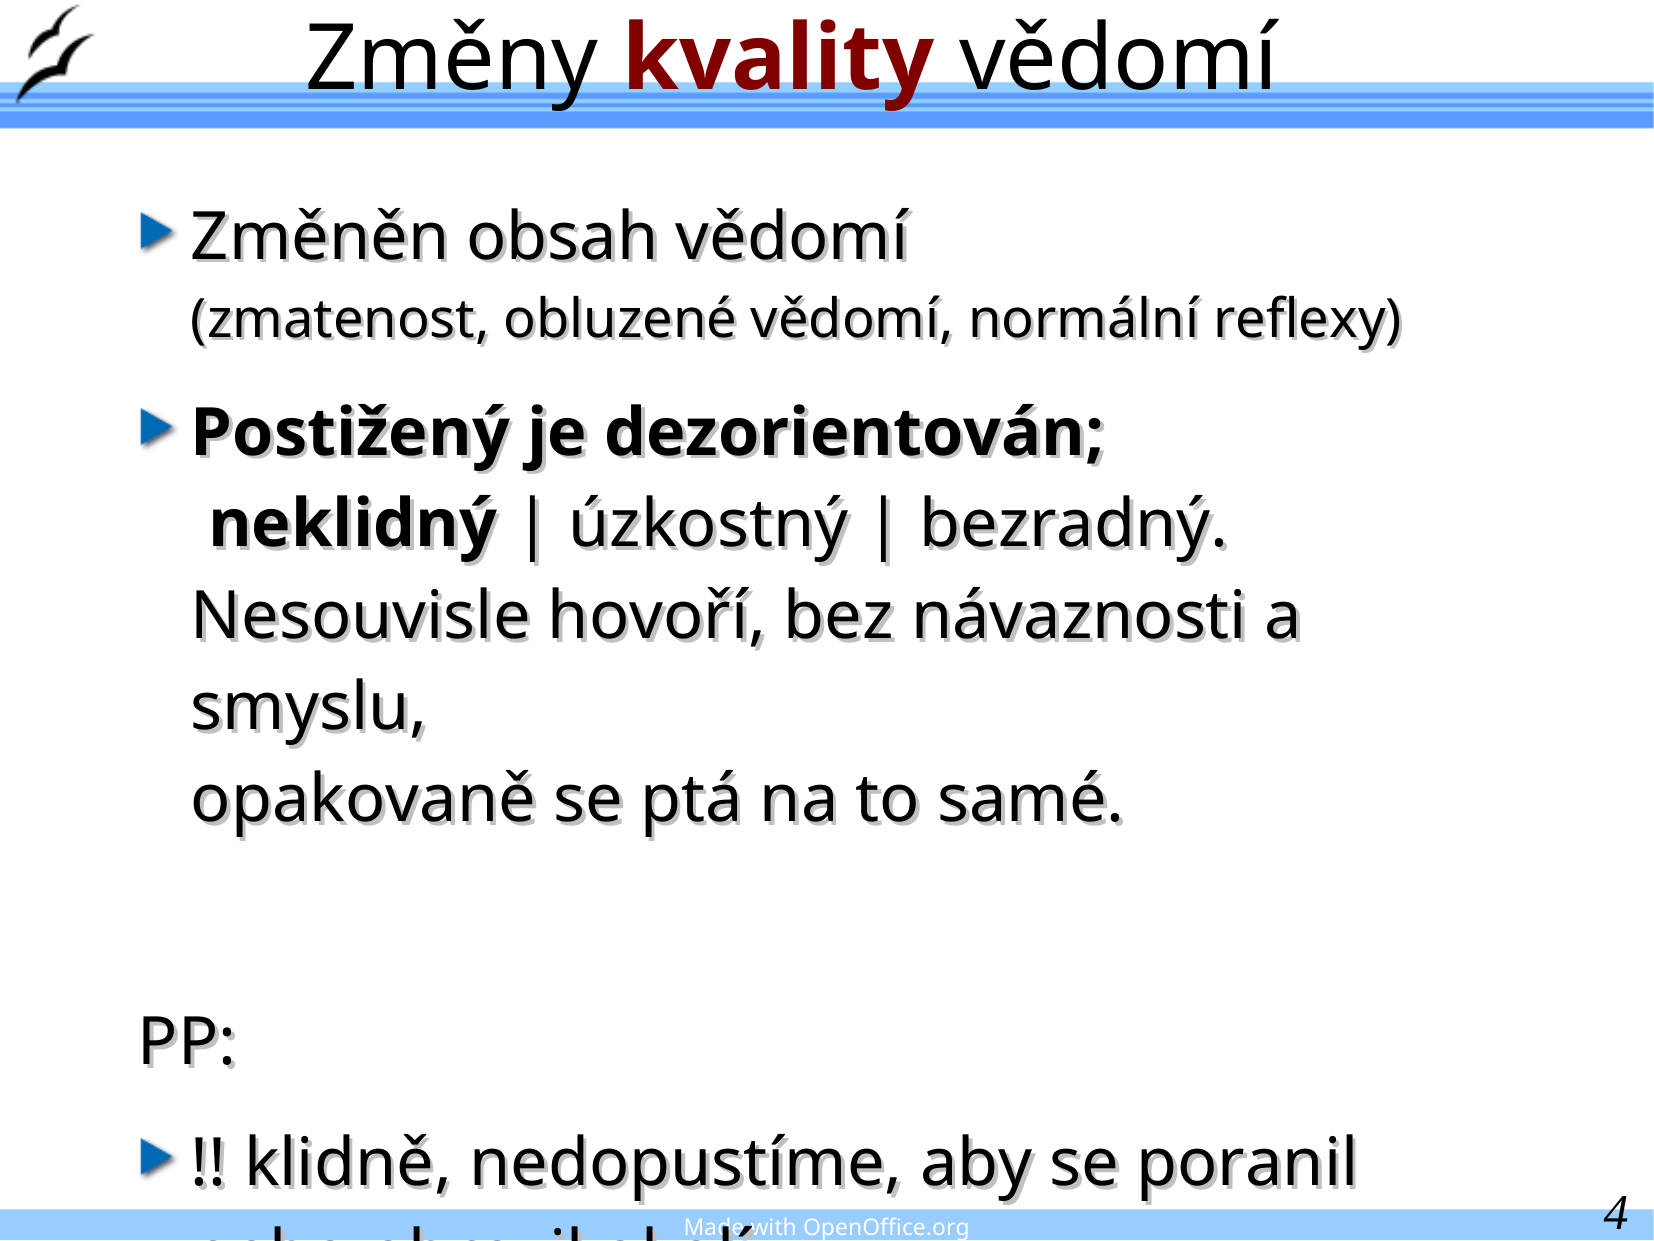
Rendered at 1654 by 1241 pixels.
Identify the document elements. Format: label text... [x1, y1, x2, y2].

picture [0, 0, 1654, 133]
list Změněn obsah vědomí (zmatenost, obluzené vědomí, normální reflexy) Postižený je dezorientován; neklidný | úzkostný | bezradný. Nesouvisle hovoří, bez návaznosti a smyslu, opakovaně se ptá na to samé. PP: !! klidně, nedopustíme, aby se poranil nebo ohrozil okolí. příčina: intoxikace, úraz, nemoc .. lékař.vyš. [120, 186, 1534, 1214]
title Změny kvality vědomí [94, 0, 1507, 109]
